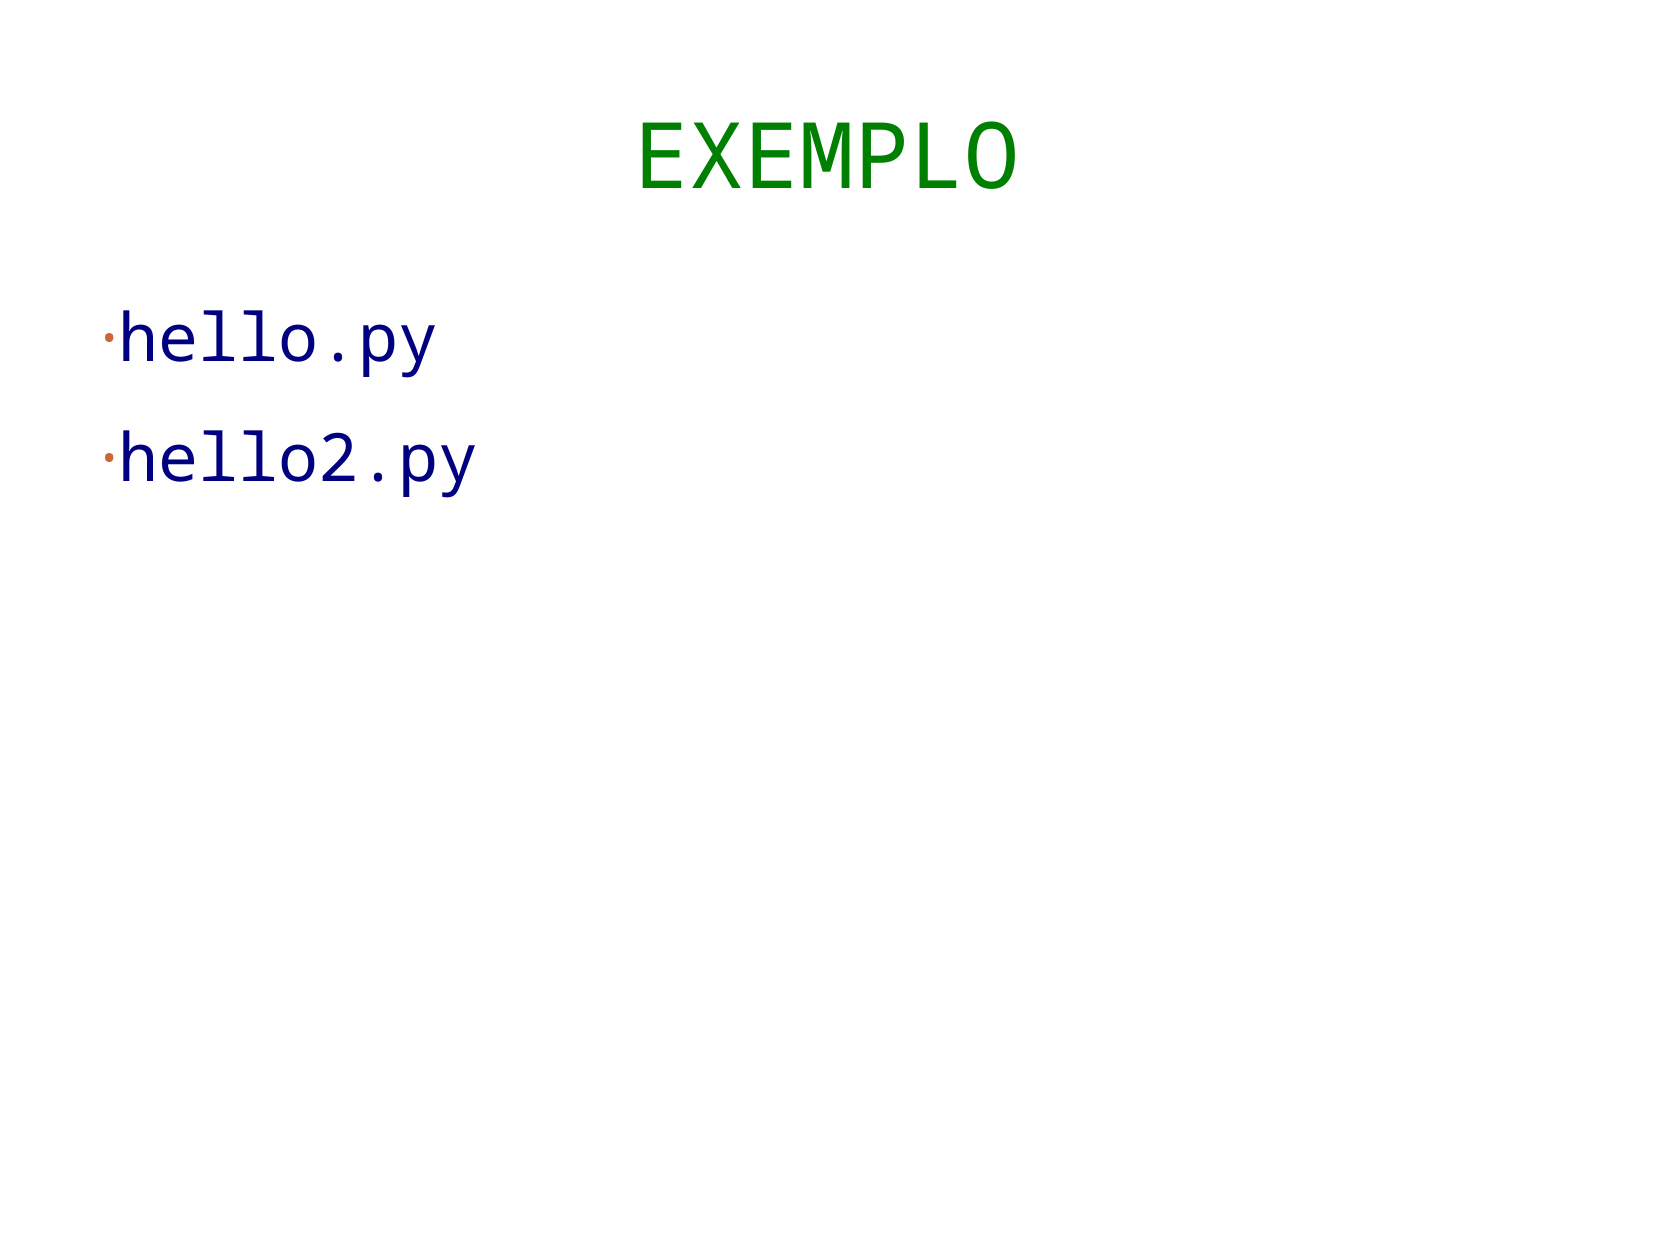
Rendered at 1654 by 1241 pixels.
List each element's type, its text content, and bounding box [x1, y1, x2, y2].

title EXEMPLO [82, 49, 1571, 257]
list hello.py hello2.py [82, 290, 1571, 1010]
